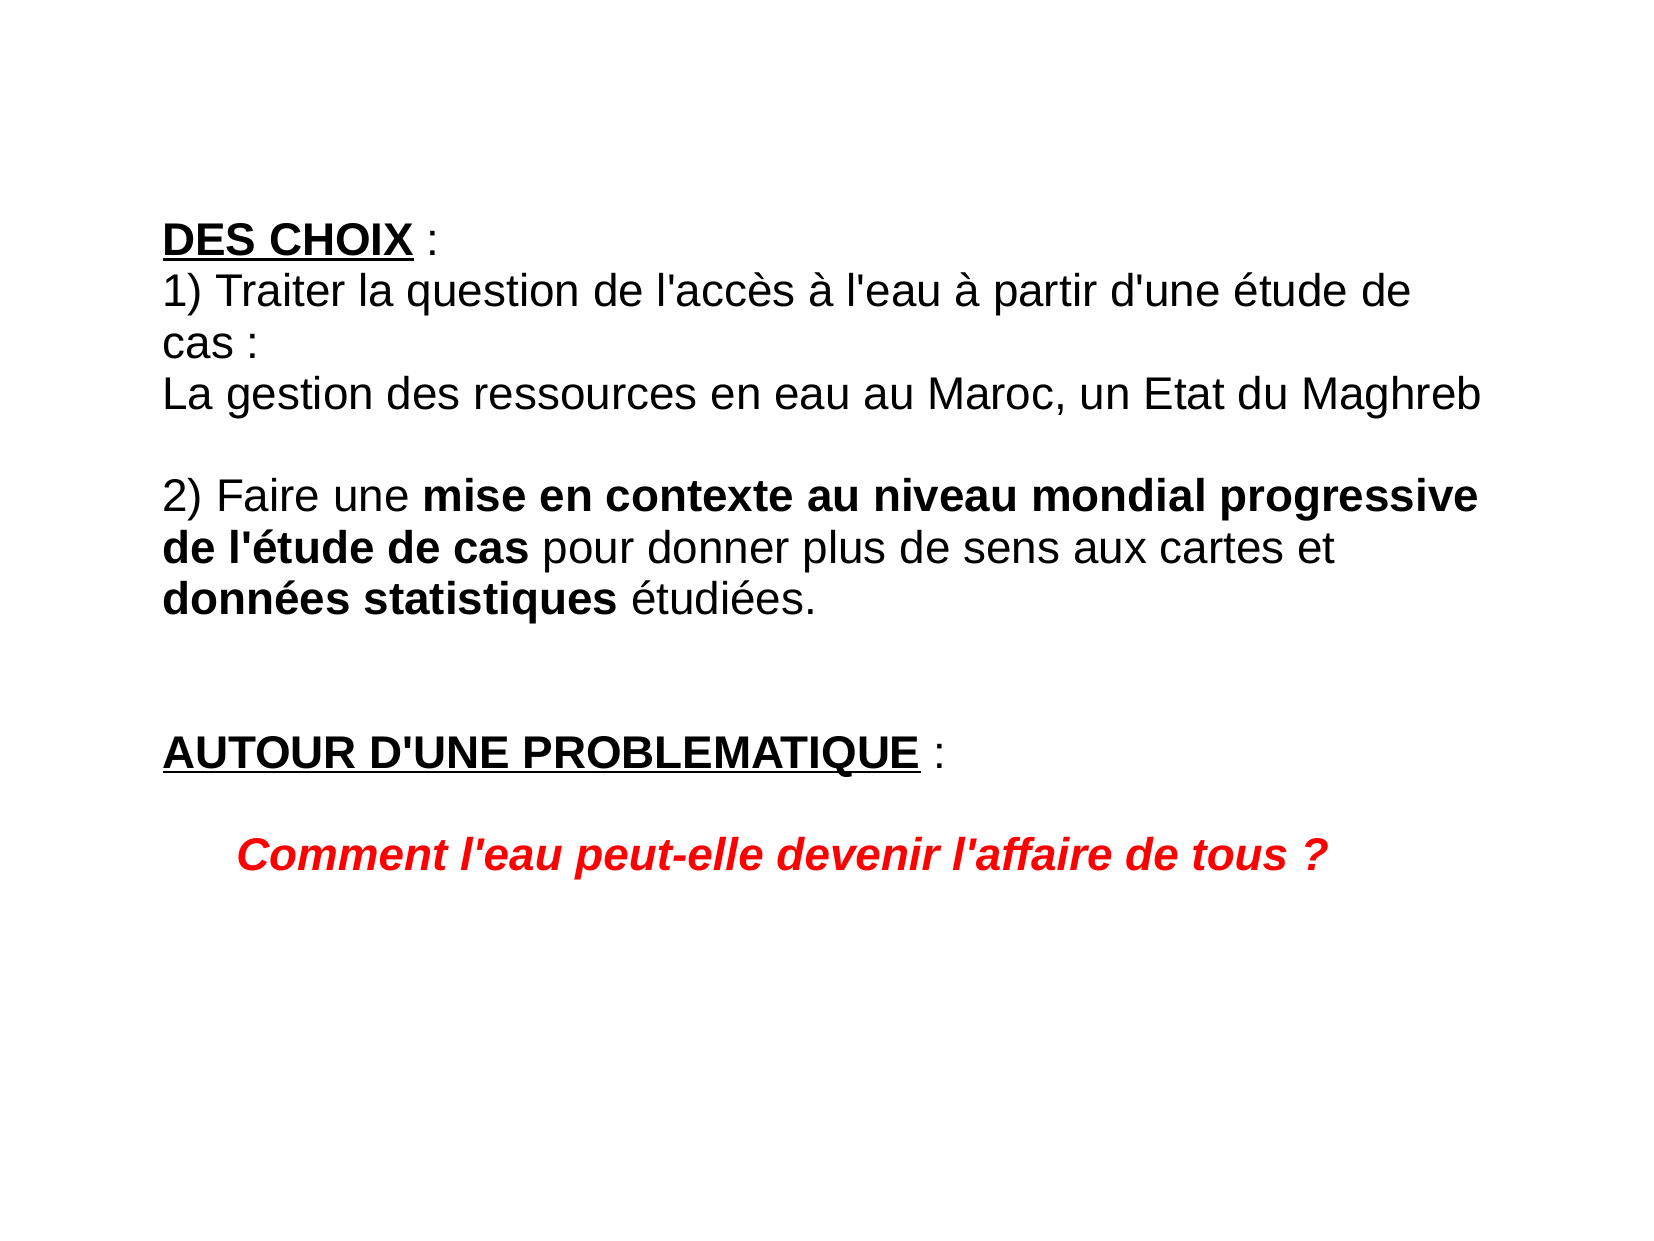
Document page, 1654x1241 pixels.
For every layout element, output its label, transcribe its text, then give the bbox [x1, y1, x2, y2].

text_box DES CHOIX : 1) Traiter la question de l'accès à l'eau à partir d'une étude de cas : La gestion des ressources en eau au Maroc, un Etat du Maghreb 2) Faire une mise en contexte au niveau mondial progressive de l'étude de cas pour donner plus de sens aux cartes et données statistiques étudiées. AUTOUR D'UNE PROBLEMATIQUE : Comment l'eau peut-elle devenir l'affaire de tous ? [147, 206, 1536, 894]
